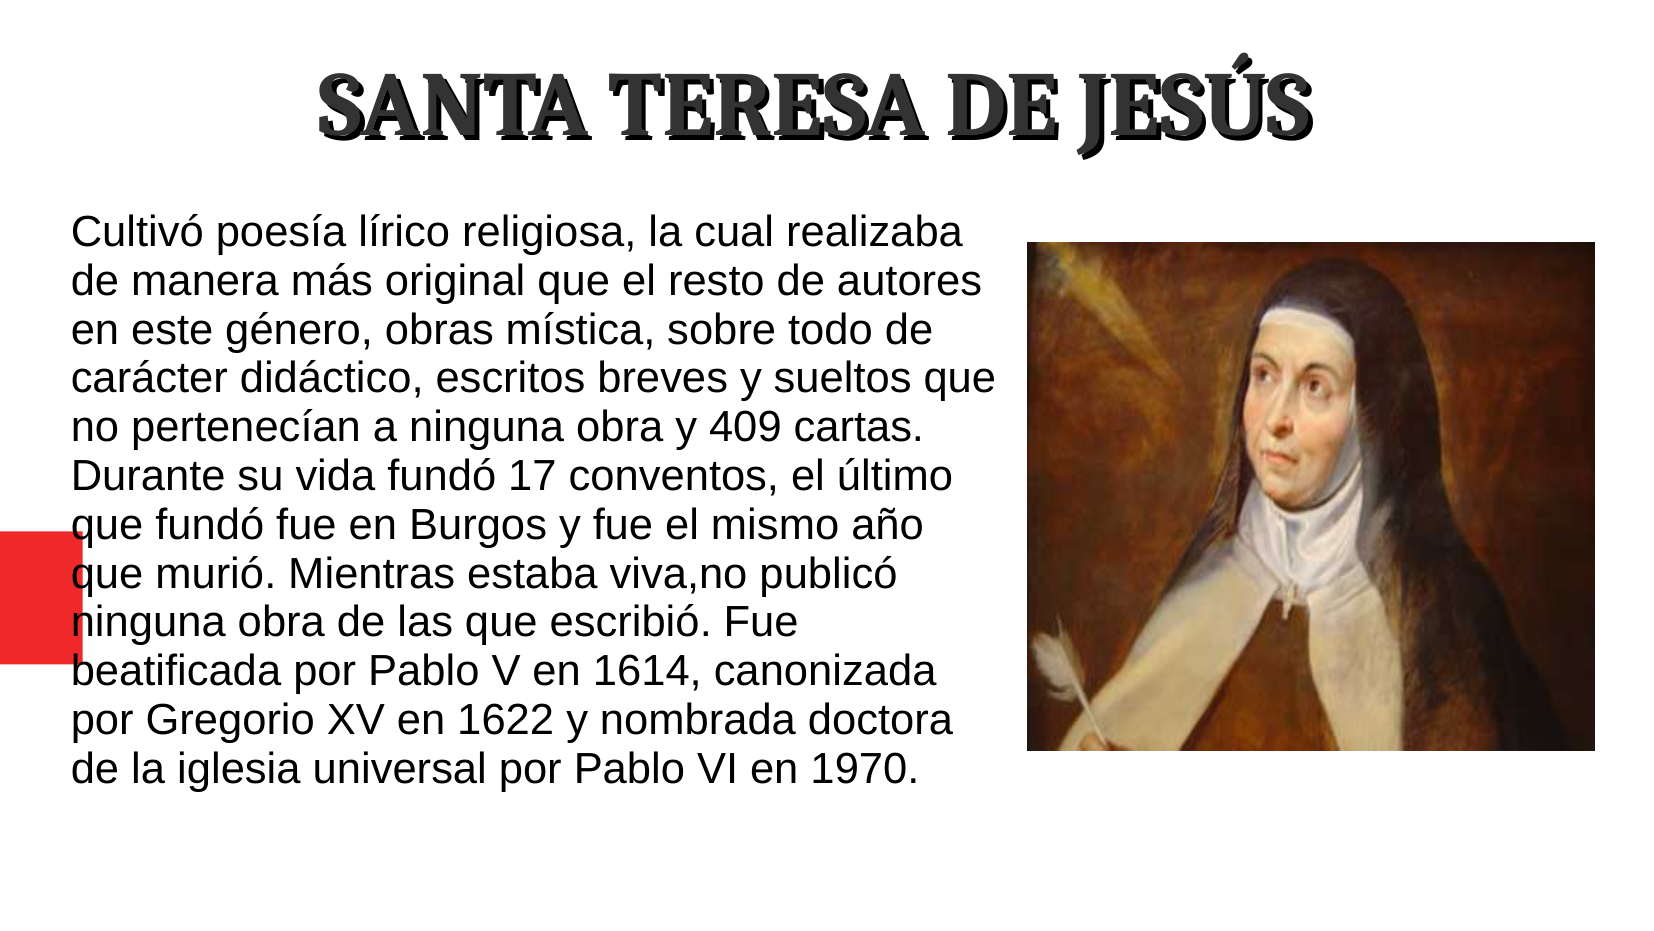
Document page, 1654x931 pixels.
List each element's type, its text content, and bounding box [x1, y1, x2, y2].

list Cultivó poesía lírico religiosa, la cual realizaba de manera más original que el resto de autores en este género, obras mística, sobre todo de carácter didáctico, escritos breves y sueltos que no pertenecían a ninguna obra y 409 cartas. Durante su vida fundó 17 conventos, el último que fundó fue en Burgos y fue el mismo año que murió. Mientras estaba viva,no publicó ninguna obra de las que escribió. Fue beatificada por Pablo V en 1614, canonizada por Gregorio XV en 1622 y nombrada doctora de la iglesia universal por Pablo VI en 1970. [70, 207, 1004, 810]
title SANTA TERESA DE JESÚS [35, 35, 1524, 177]
picture [1027, 242, 1595, 751]
